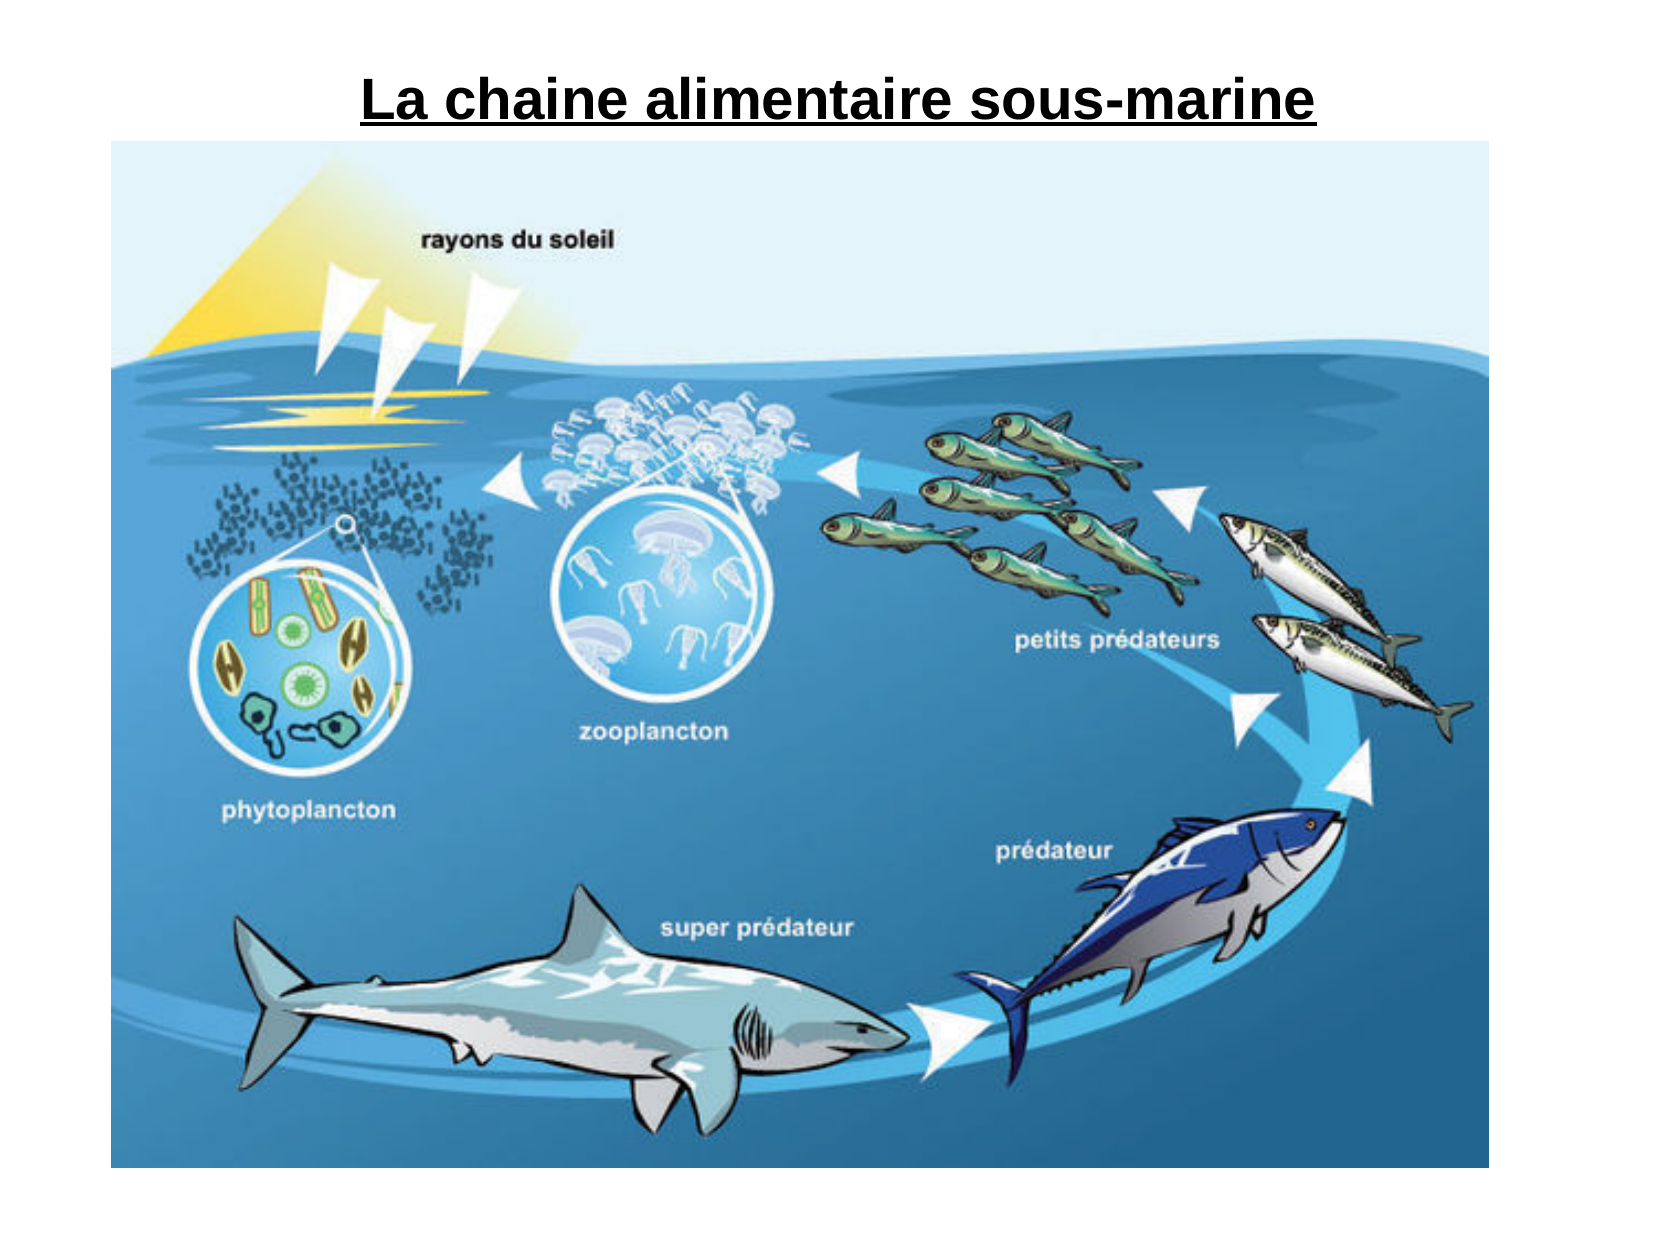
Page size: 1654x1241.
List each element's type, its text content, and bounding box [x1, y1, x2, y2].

picture [111, 141, 1489, 1168]
text_box La chaine alimentaire sous-marine [330, 59, 1347, 141]
